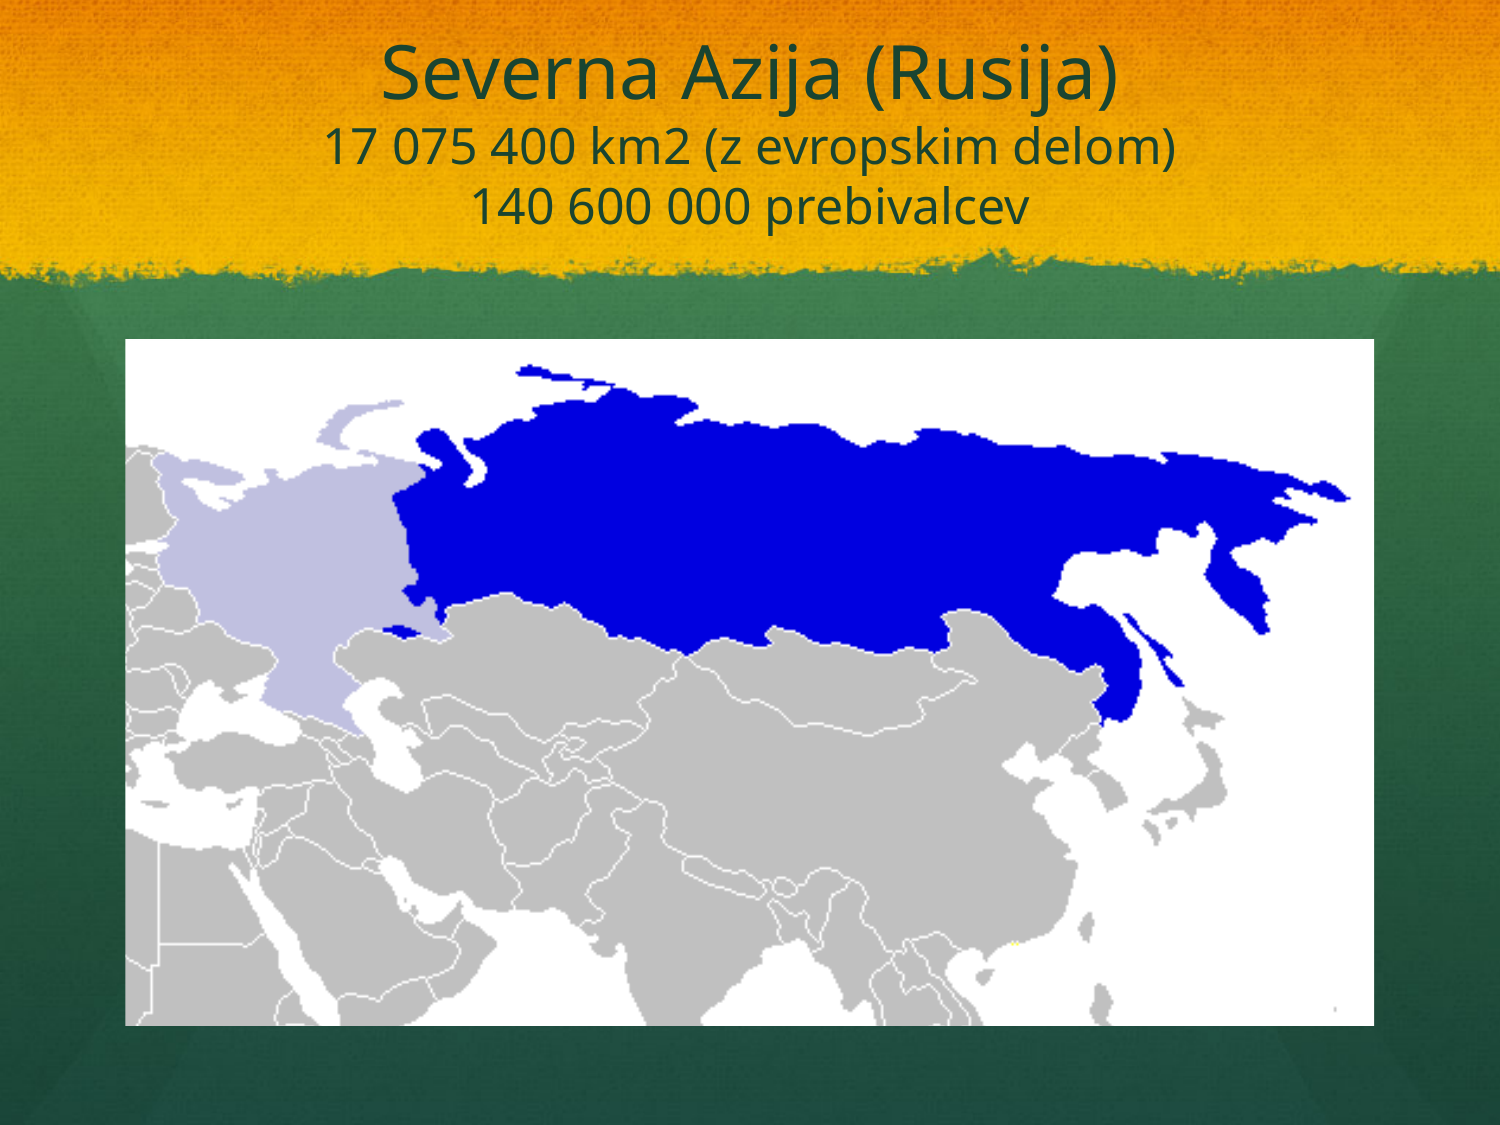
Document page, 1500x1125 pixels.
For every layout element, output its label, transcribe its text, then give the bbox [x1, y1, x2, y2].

title Severna Azija (Rusija) 17 075 400 km2 (z evropskim delom) 140 600 000 prebivalcev [125, 12, 1375, 246]
picture [0, 0, 1500, 1125]
